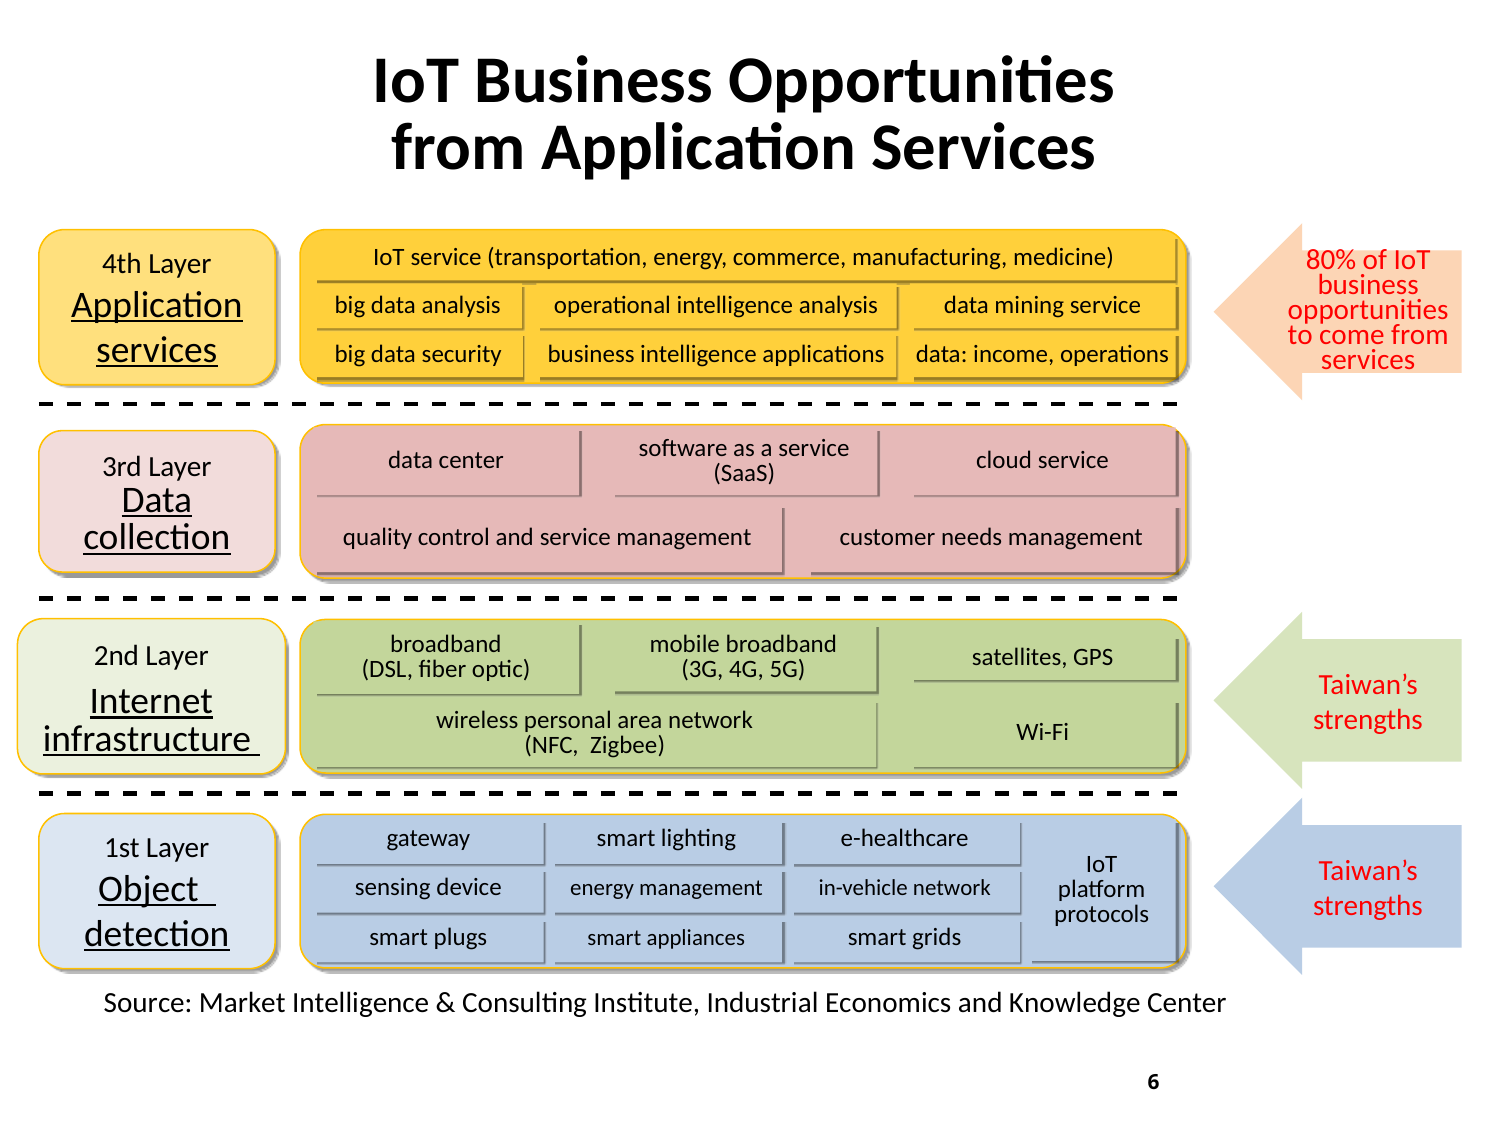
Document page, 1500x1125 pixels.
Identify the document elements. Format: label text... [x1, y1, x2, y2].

text_box [300, 619, 1186, 774]
text_box smart appliances [551, 917, 782, 963]
text_box e-healthcare [789, 819, 1021, 865]
text_box 1st Layer Object detection [38, 813, 276, 969]
text_box big data security [313, 332, 523, 378]
text_box Taiwan’s strengths [1213, 611, 1462, 789]
text_box IoT platform protocols [1027, 819, 1176, 961]
text_box data mining service [909, 283, 1176, 329]
text_box [300, 814, 1180, 968]
text_box mobile broadband (3G, 4G, 5G) [610, 623, 877, 692]
text_box quality control and service management [313, 504, 782, 573]
text_box gateway [313, 819, 544, 864]
text_box [1181, 824, 1186, 958]
text_box business intelligence applications [536, 332, 897, 378]
text_box customer needs management [807, 504, 1176, 573]
text_box energy management [551, 867, 782, 913]
text_box [300, 229, 1186, 384]
text_box 3rd Layer Data collection [38, 430, 276, 573]
text_box smart lighting [551, 819, 782, 864]
text_box 2nd Layer Internet infrastructure [17, 618, 286, 774]
text_box 6 [1132, 1052, 1483, 1113]
text_box Wi-Fi [909, 699, 1176, 768]
text_box IoT service (transportation, energy, commerce, manufacturing, medicine) [313, 235, 1176, 281]
text_box cloud service [909, 427, 1176, 496]
text_box 4th Layer Application services [38, 229, 276, 385]
text_box operational intelligence analysis [536, 283, 897, 329]
text_box software as a service (SaaS) [611, 427, 878, 496]
text_box sensing device [313, 867, 544, 913]
text_box satellites, GPS [909, 635, 1176, 680]
text_box smart grids [789, 917, 1021, 963]
text_box wireless personal area network (NFC, Zigbee) [313, 699, 877, 768]
title IoT Business Opportunities from Application Services [69, 42, 1420, 230]
text_box big data analysis [313, 283, 523, 329]
text_box Taiwan’s strengths [1213, 797, 1462, 975]
text_box smart plugs [313, 917, 544, 963]
text_box data: income, operations [909, 332, 1176, 378]
text_box Source: Market Intelligence & Consulting Institute, Industrial Economics and Knowledge Center [89, 975, 1305, 1023]
text_box data center [313, 427, 580, 496]
text_box in-vehicle network [789, 867, 1021, 913]
text_box broadband (DSL, fiber optic) [313, 621, 580, 694]
text_box 80% of IoT business opportunities to come from services [1213, 223, 1462, 401]
text_box [300, 424, 1186, 579]
